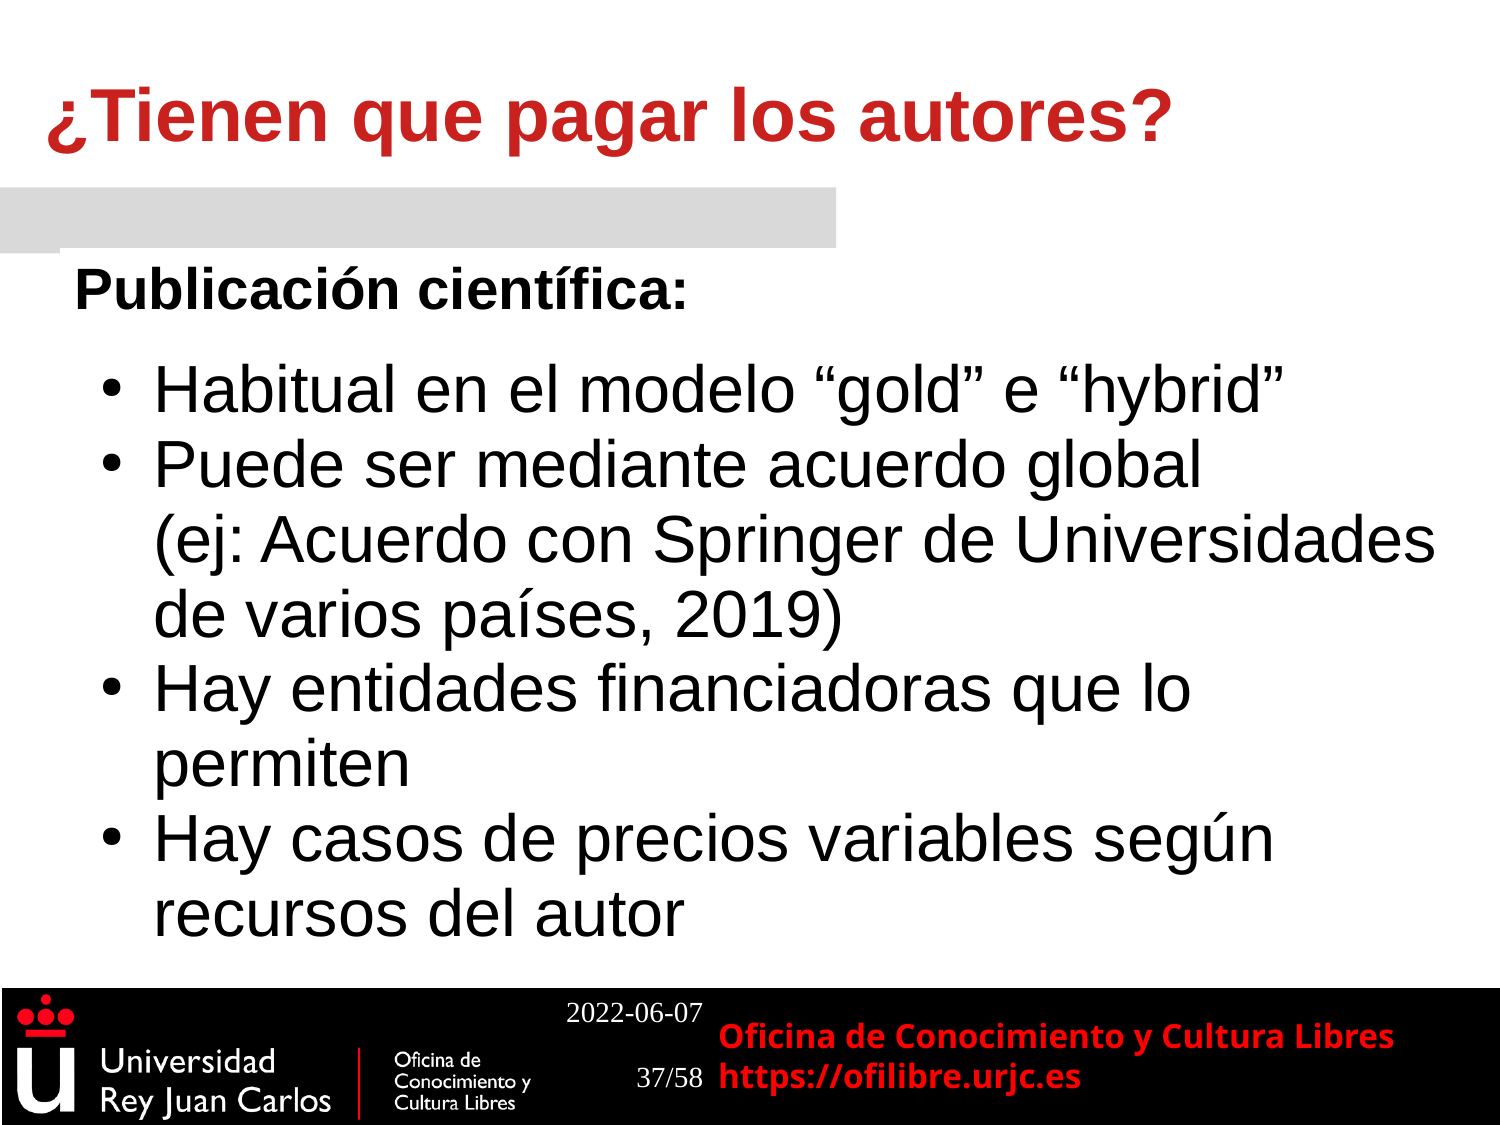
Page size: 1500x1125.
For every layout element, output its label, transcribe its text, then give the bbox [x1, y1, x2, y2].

text_box ¿Tienen que pagar los autores? [30, 66, 1306, 249]
title [75, 7, 1425, 196]
text_box Publicación científica: [60, 248, 1066, 329]
text_box Habitual en el modelo “gold” e “hybrid” Puede ser mediante acuerdo global (ej: Acuerdo con Springer de Universidades de varios países, 2019) Hay entidades financiadoras que lo permiten Hay casos de precios variables según recursos del autor [67, 345, 1471, 958]
picture [17, 994, 531, 1120]
